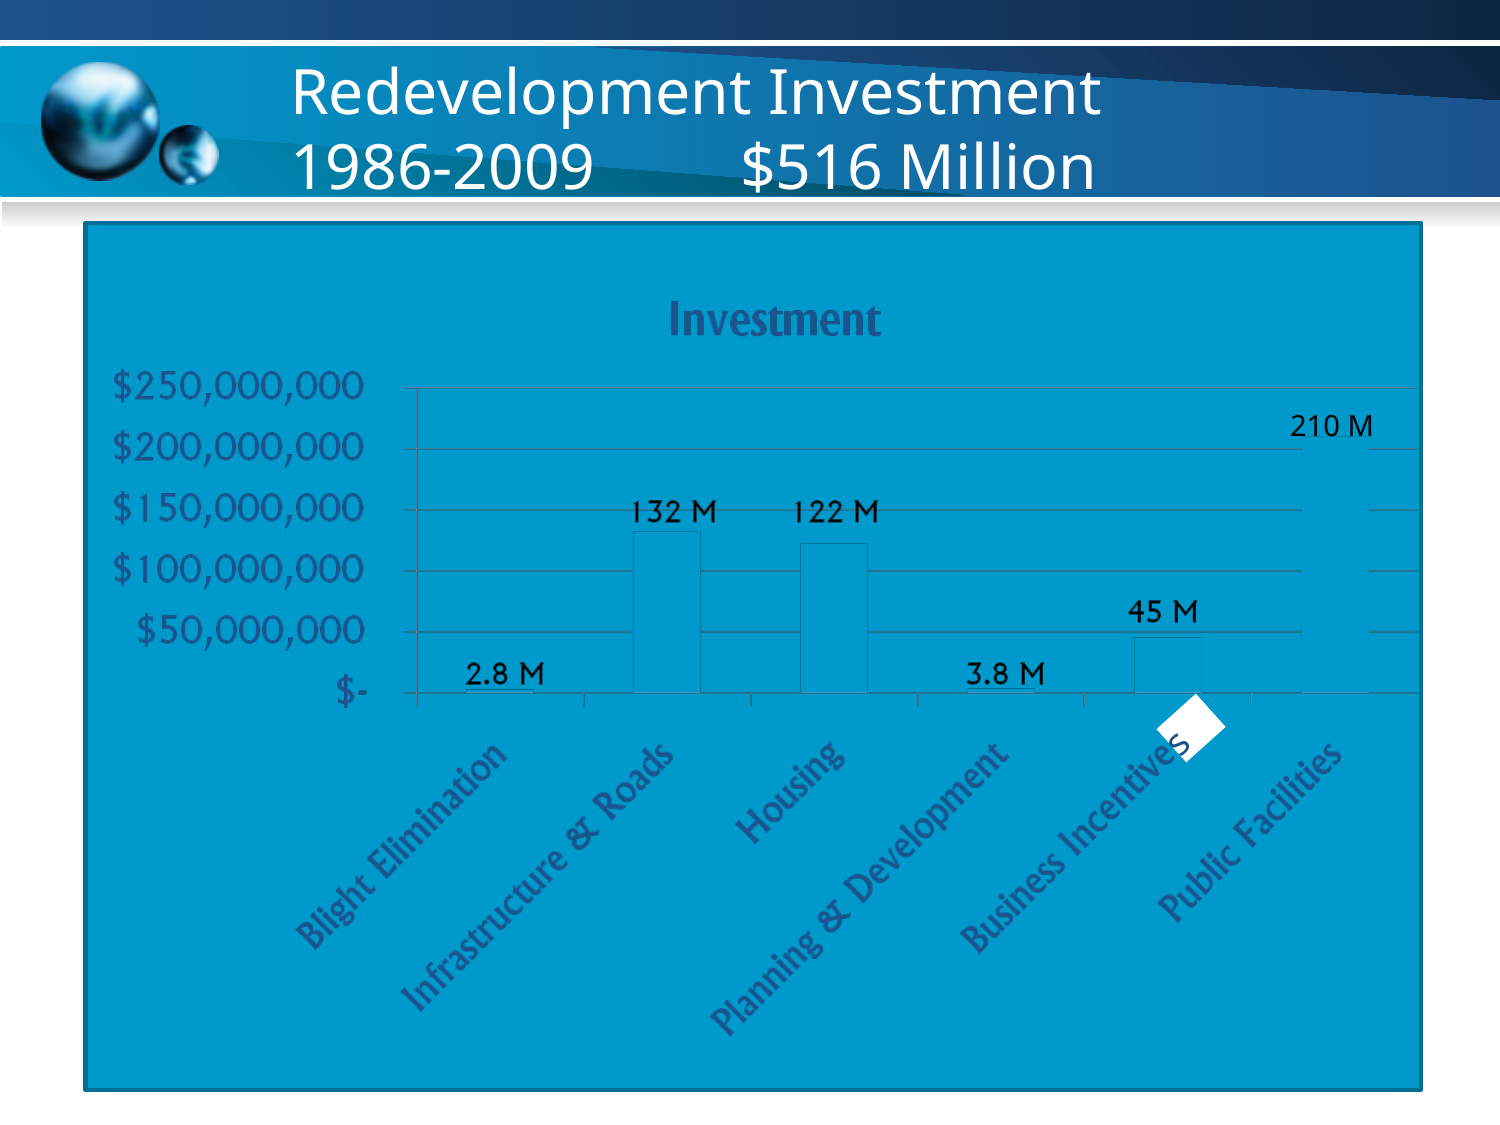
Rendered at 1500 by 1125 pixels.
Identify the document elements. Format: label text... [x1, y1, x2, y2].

title Redevelopment Investment 1986-2009 $516 Million [275, 45, 1438, 188]
chart [87, 224, 1419, 1088]
text_box s [1137, 675, 1242, 781]
text_box 210 M [1275, 399, 1438, 475]
